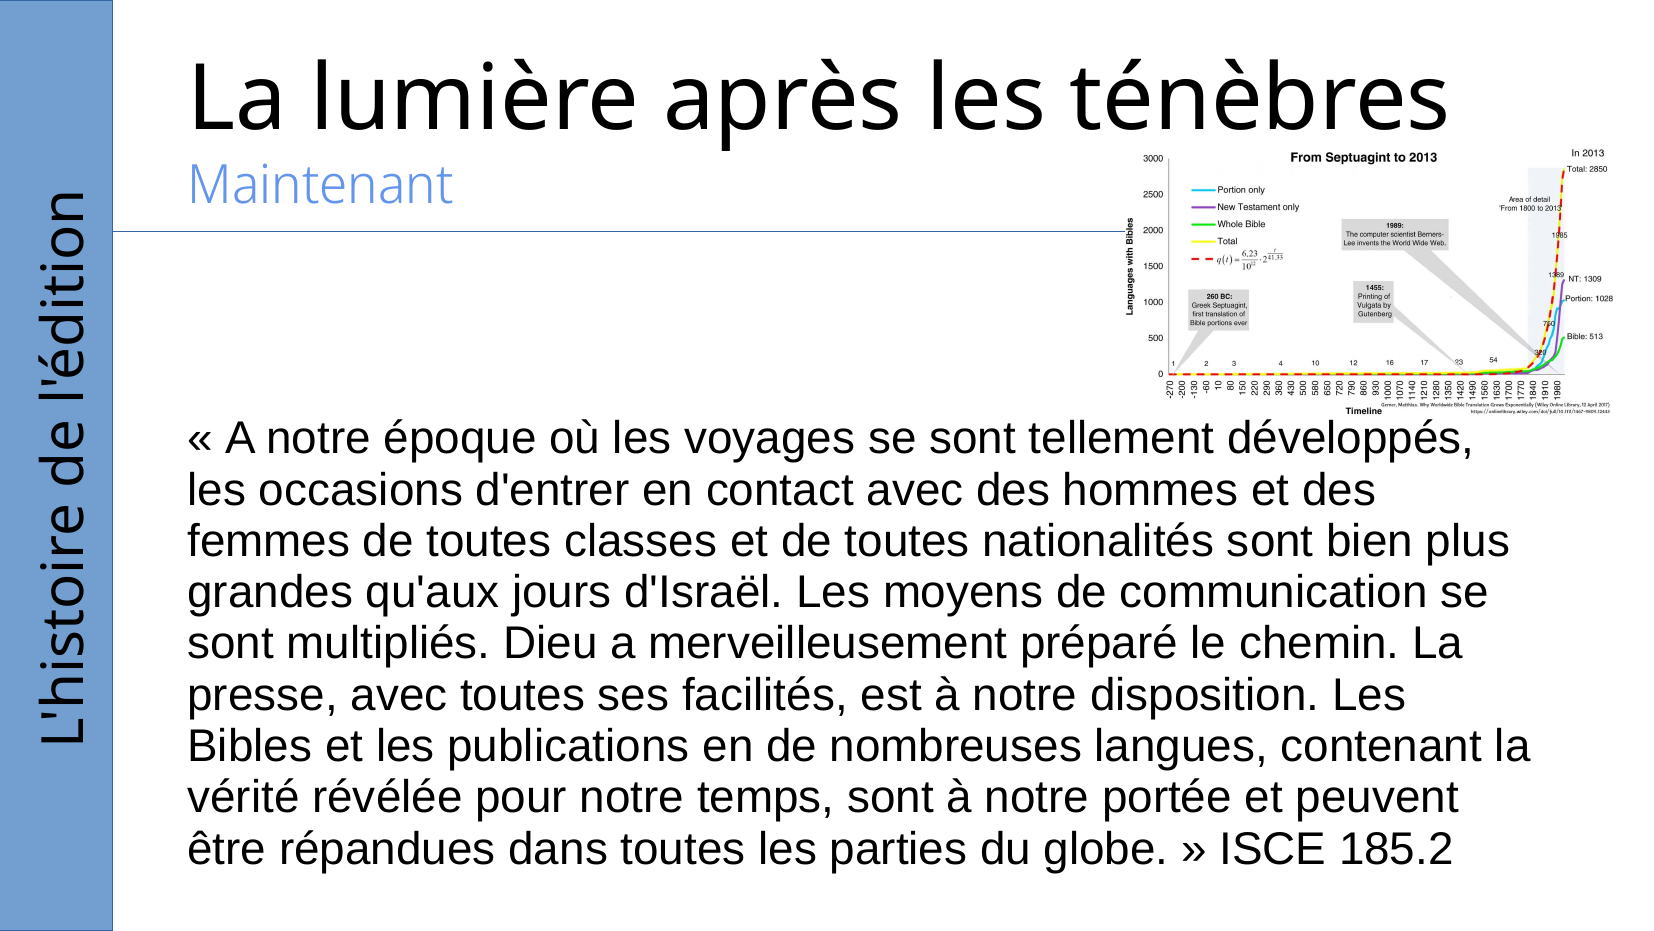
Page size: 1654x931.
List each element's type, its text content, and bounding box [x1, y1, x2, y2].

text_box [0, 0, 113, 931]
text_box L'histoire de l'édition [13, 37, 105, 901]
title Maintenant [187, 125, 1571, 231]
text_box « A notre époque où les voyages se sont tellement développés, les occasions d'entrer en contact avec des hommes et des femmes de toutes classes et de toutes nationalités sont bien plus grandes qu'aux jours d'Israël. Les moyens de communication se sont multipliés. Dieu a merveilleusement préparé le chemin. La presse, avec toutes ses facilités, est à notre disposition. Les Bibles et les publications en de nombreuses langues, contenant la vérité révélée pour notre temps, sont à notre portée et peuvent être répandues dans toutes les parties du globe. » ISCE 185.2 [187, 412, 1538, 874]
picture [1125, 148, 1613, 416]
title Maintenant [187, 232, 1125, 239]
title La lumière après les ténèbres [187, 33, 1571, 125]
